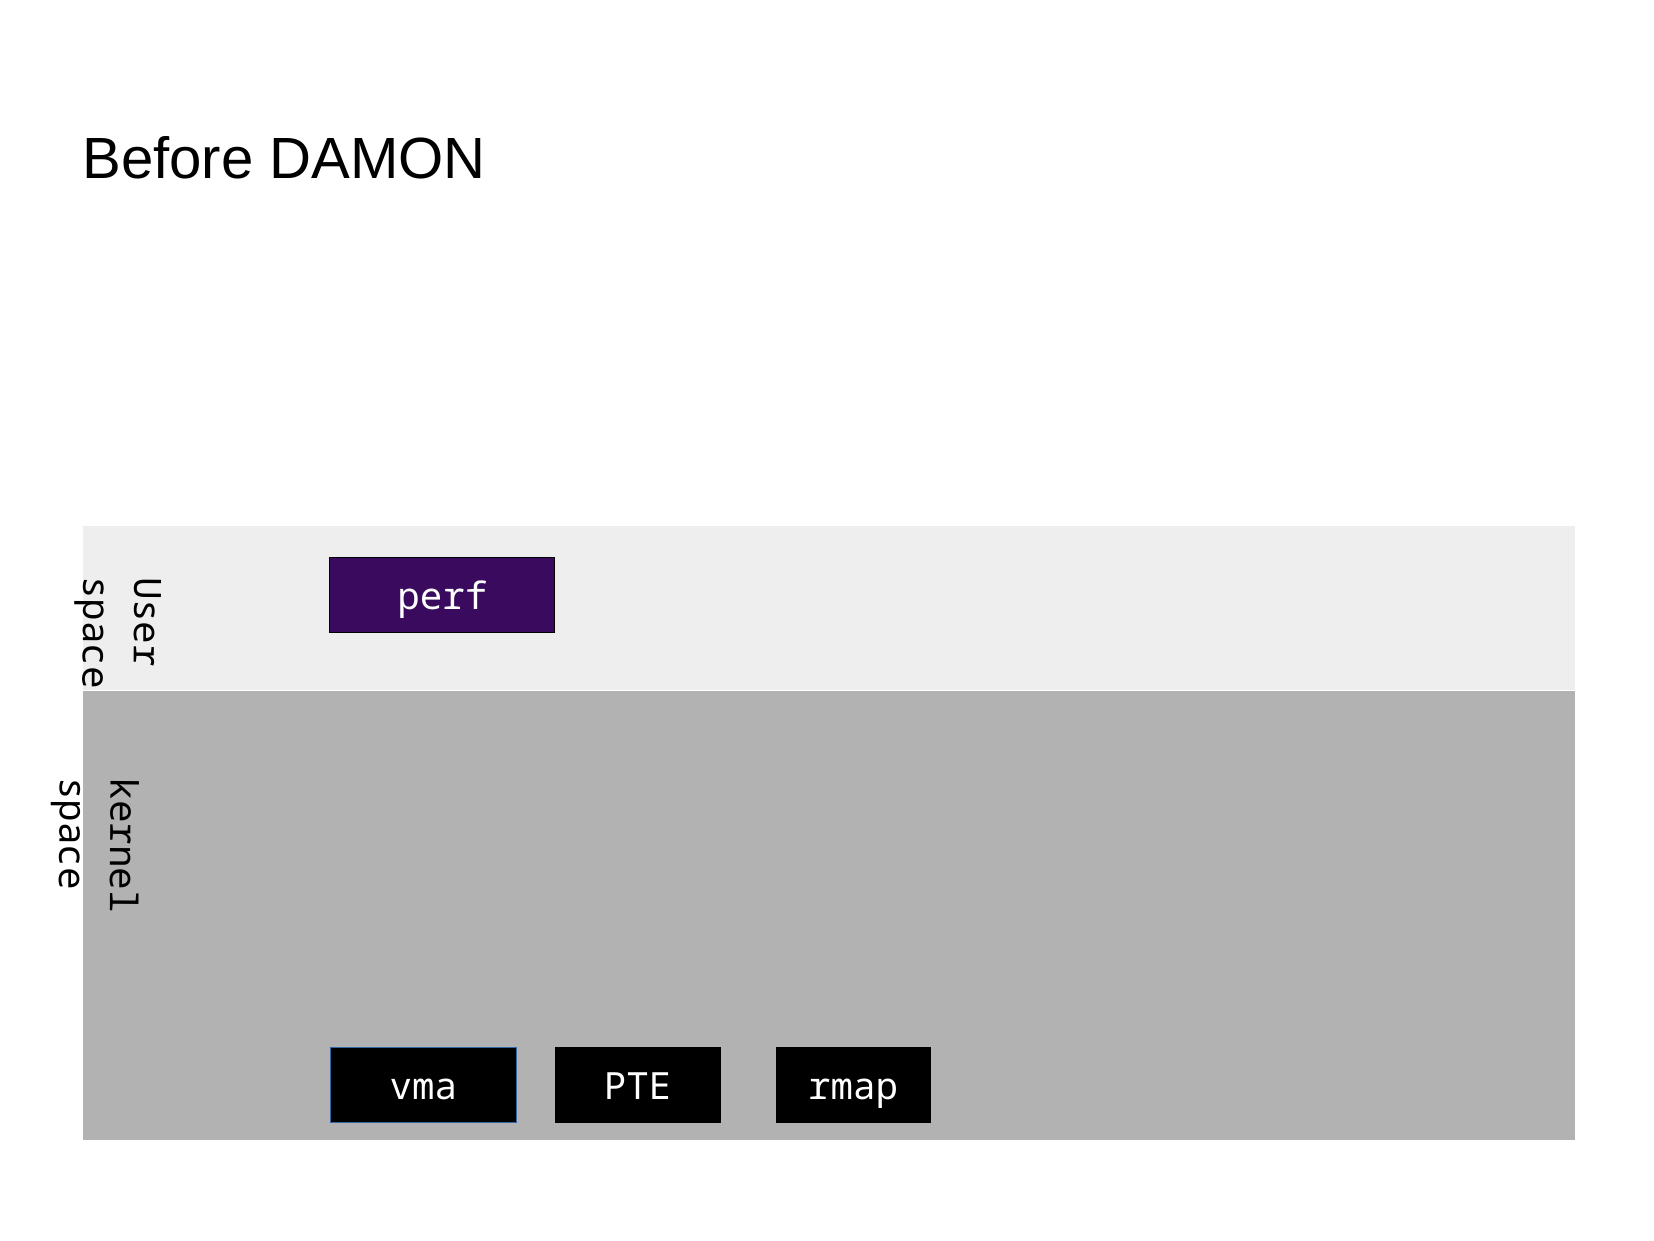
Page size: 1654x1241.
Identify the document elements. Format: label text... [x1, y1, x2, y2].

text_box User space [89, 562, 182, 830]
text_box [85, 627, 91, 637]
text_box kernel space [100, 829, 158, 1032]
text_box [82, 650, 90, 674]
text_box [82, 604, 91, 651]
text_box perf [329, 557, 555, 633]
text_box [85, 605, 91, 615]
text_box PTE [555, 1047, 721, 1123]
text_box vma [330, 1047, 517, 1123]
text_box rmap [776, 1047, 931, 1123]
title Before DAMON [82, 108, 1571, 210]
text_box [82, 525, 1576, 1141]
